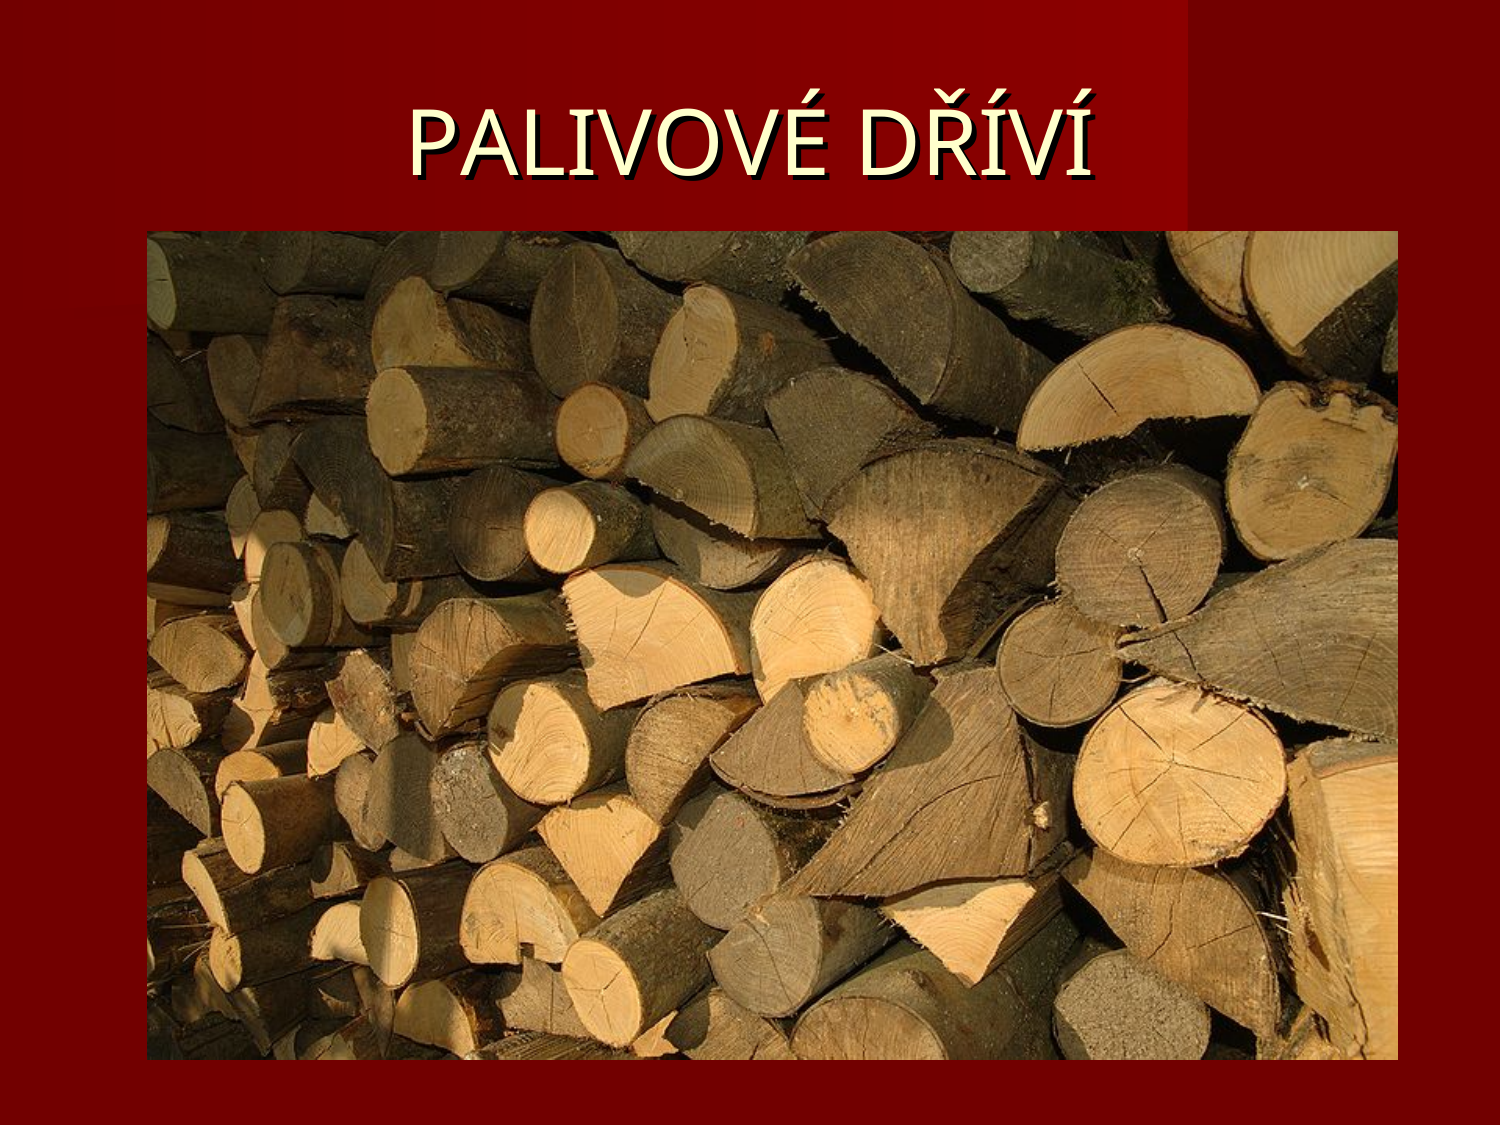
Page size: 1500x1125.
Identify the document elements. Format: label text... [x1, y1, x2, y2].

title PALIVOVÉ DŘÍVÍ [75, 45, 1426, 233]
picture [147, 231, 1398, 1060]
